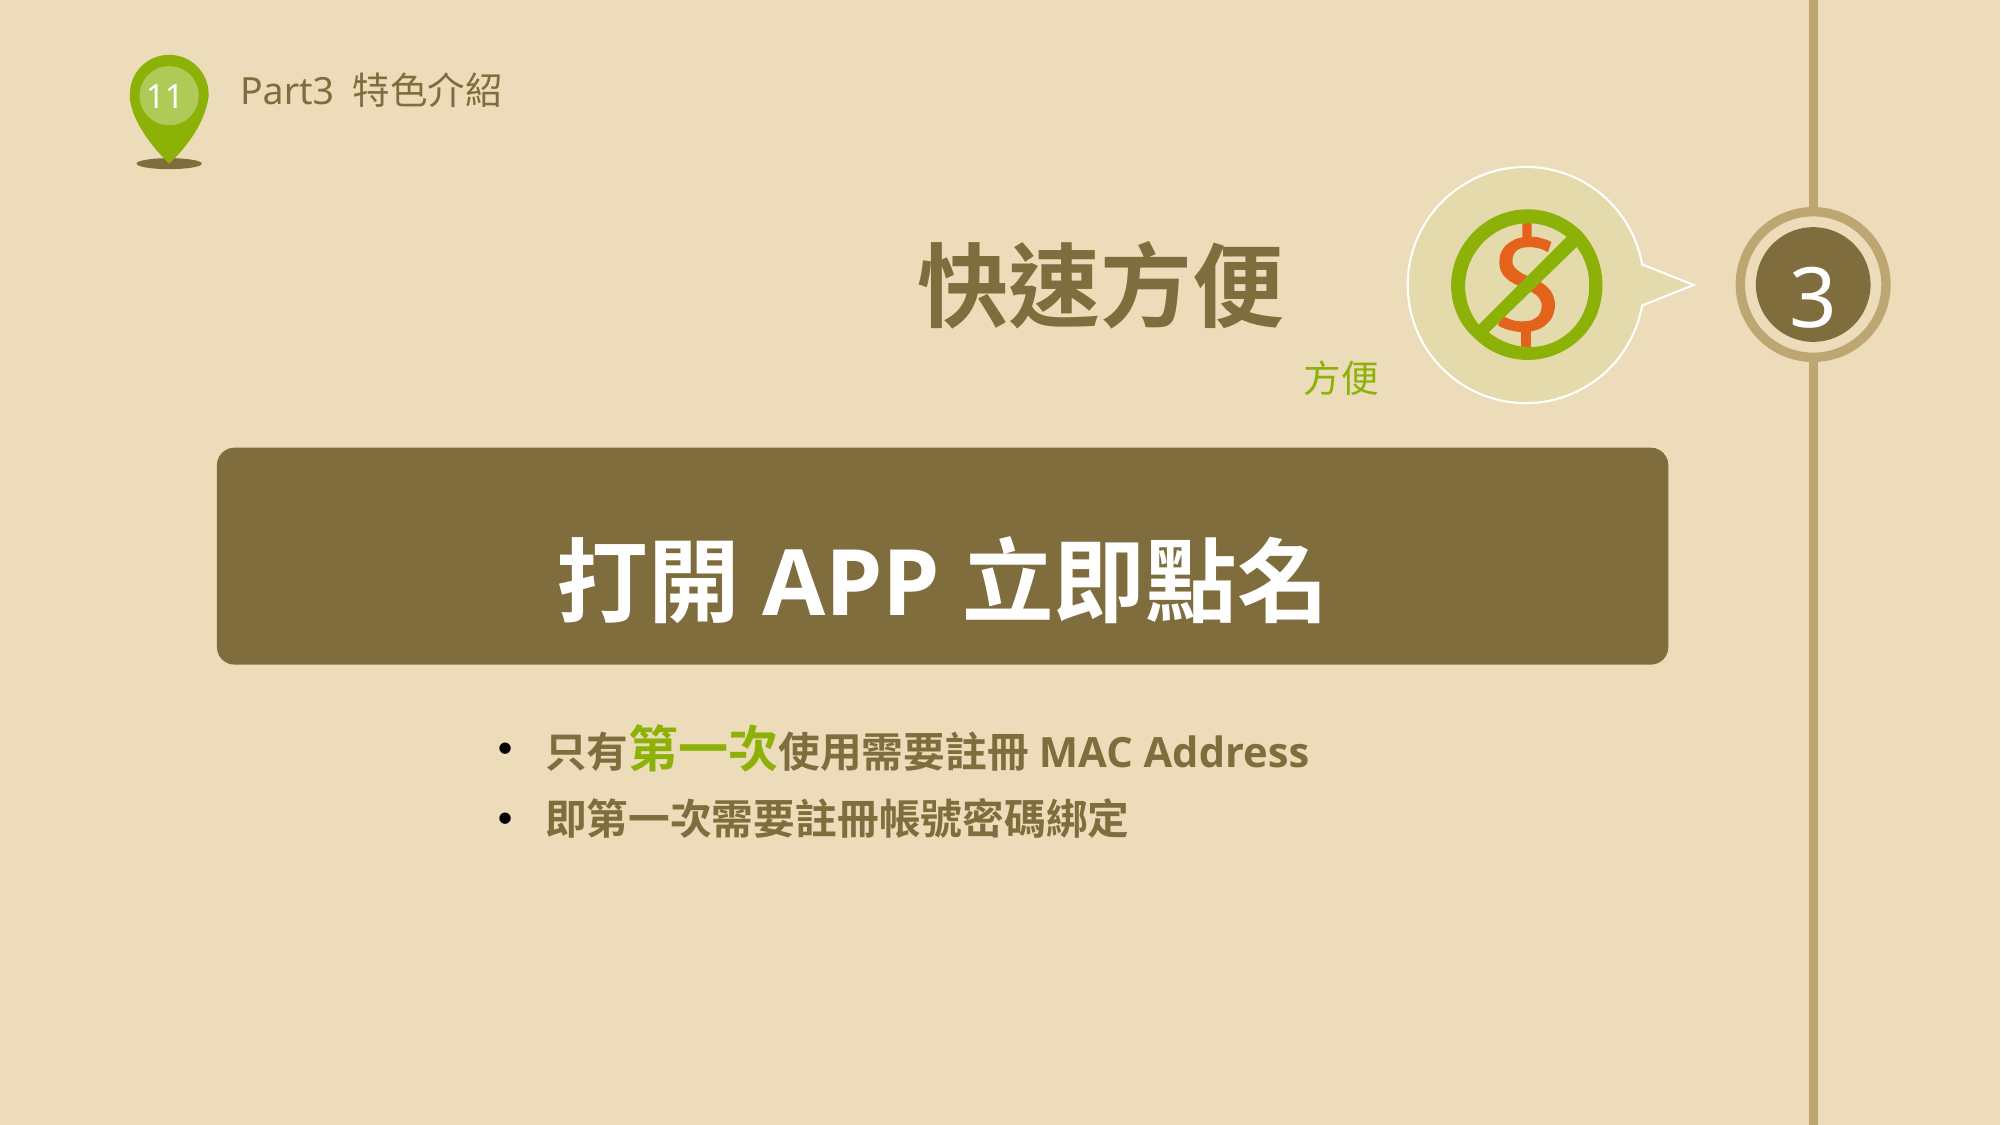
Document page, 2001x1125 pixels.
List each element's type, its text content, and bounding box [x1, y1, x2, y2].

text_box 3 [1755, 227, 1871, 342]
text_box 快速方便 [902, 221, 1394, 346]
text_box 打開APP立即點名 [218, 483, 1669, 641]
text_box [216, 447, 1669, 665]
text_box 方便 [1288, 347, 1395, 409]
text_box [1407, 166, 1694, 404]
text_box [1740, 211, 1886, 358]
text_box 只有第一次使用需要註冊MAC Address 即第一次需要註冊帳號密碼綁定 [483, 693, 1740, 916]
